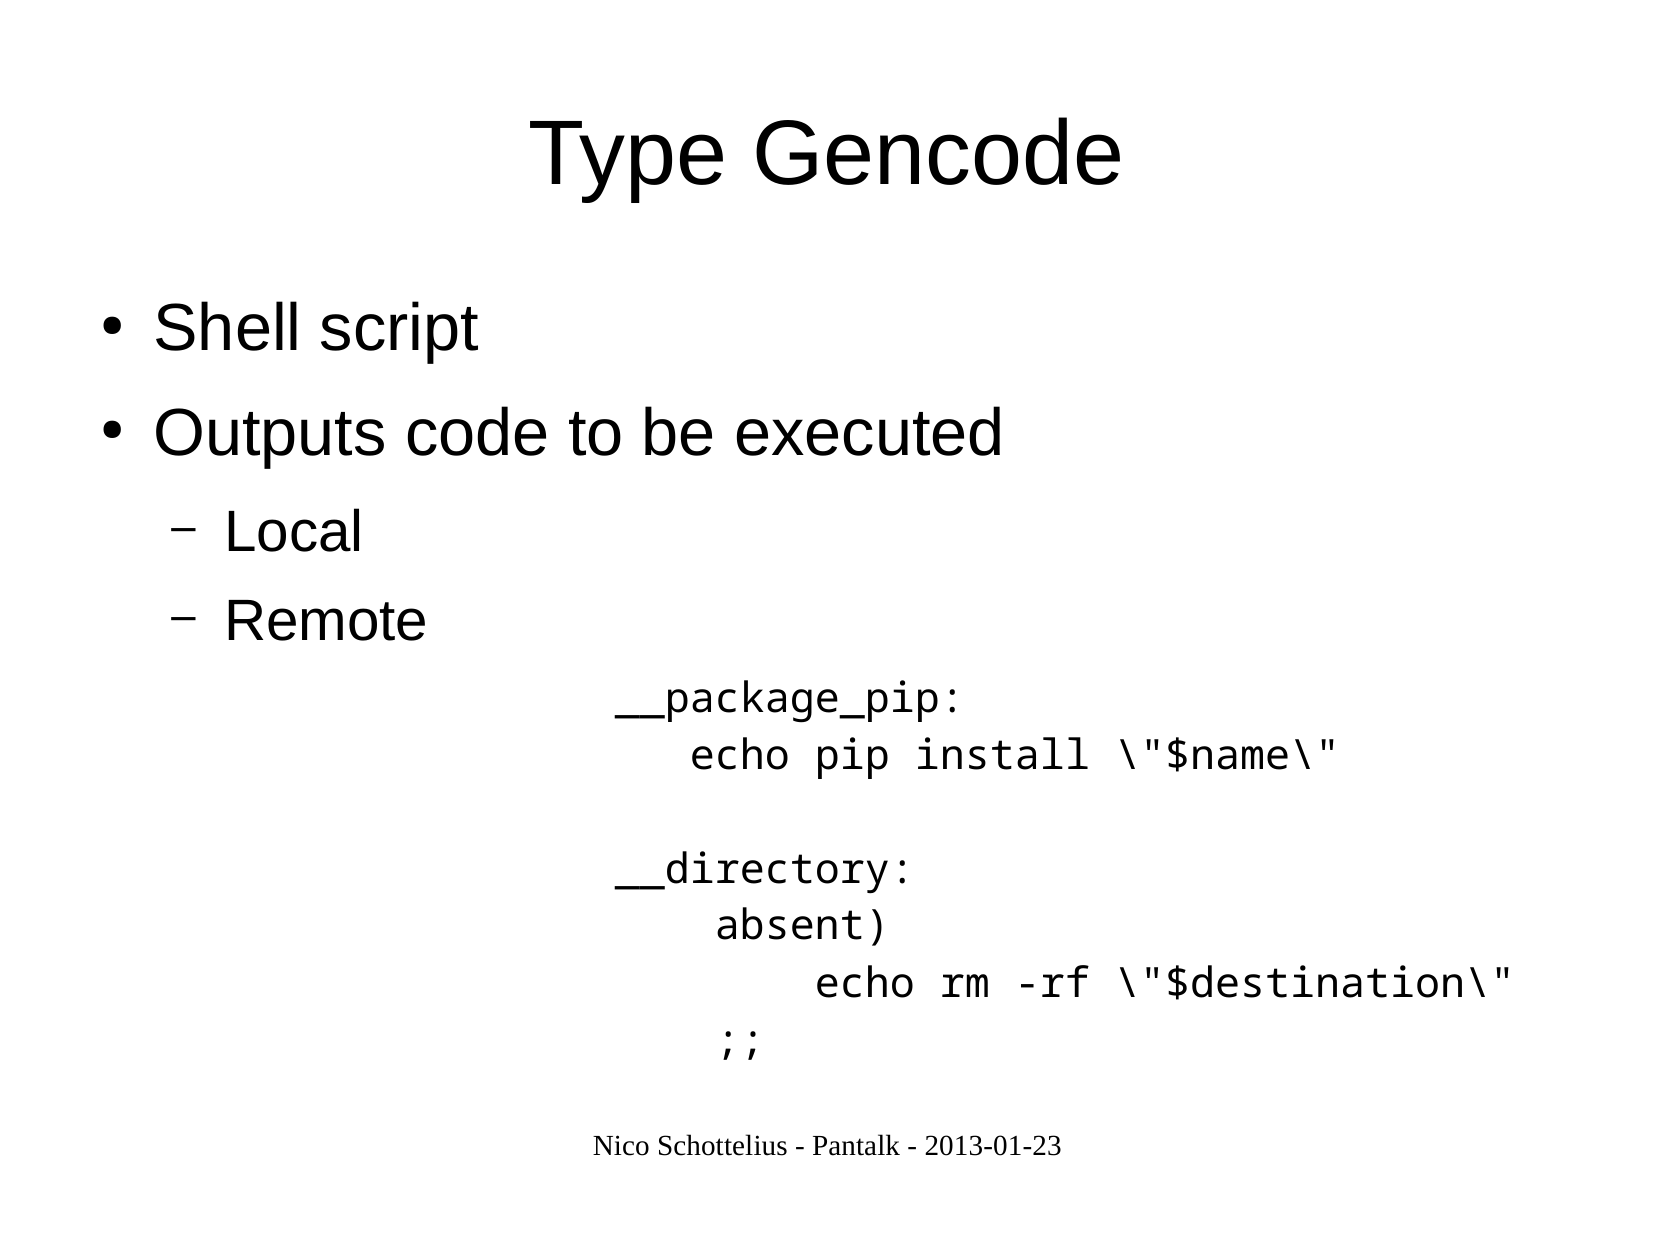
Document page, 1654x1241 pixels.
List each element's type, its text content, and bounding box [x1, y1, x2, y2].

text_box __package_pip: echo pip install \"$name\" __directory: absent) echo rm -rf \"$destination\" ;; [600, 660, 1621, 1095]
list Shell script Outputs code to be executed Local Remote [82, 290, 1538, 721]
title Type Gencode [82, 49, 1571, 257]
